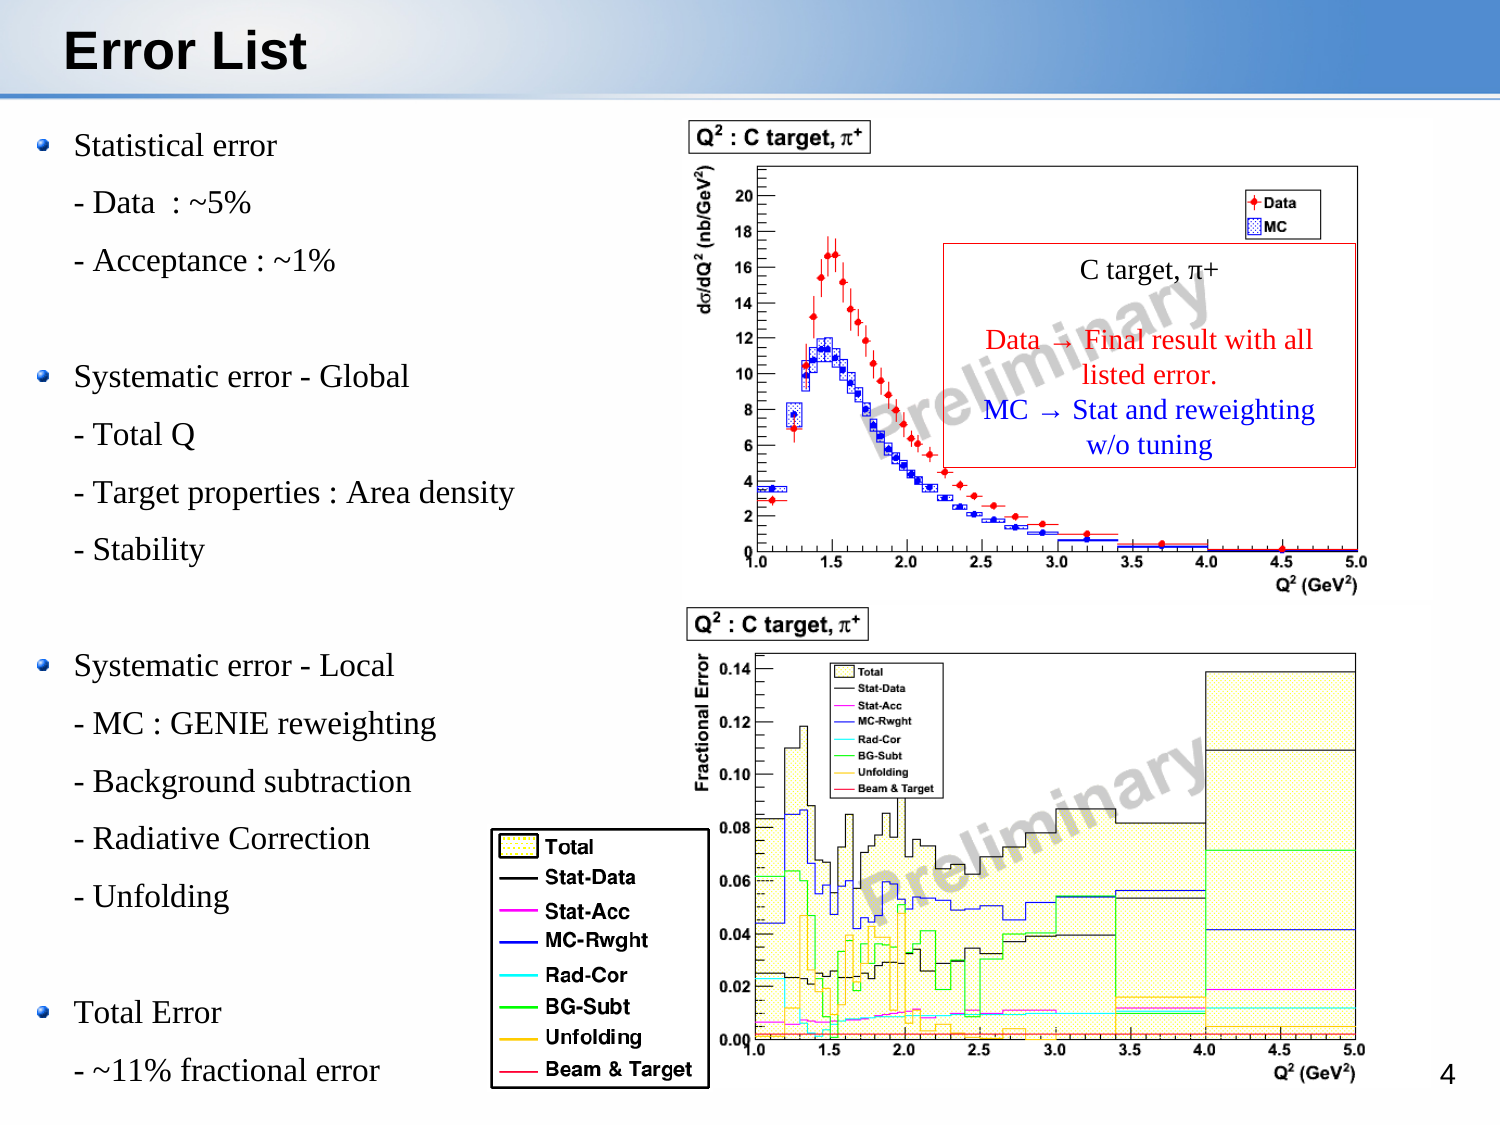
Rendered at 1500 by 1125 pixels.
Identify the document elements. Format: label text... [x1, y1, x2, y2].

picture [0, 0, 1500, 1125]
list Statistical error - Data : ~5% - Acceptance : ~1% Systematic error - Global - Total Q - Target properties : Area density - Stability Systematic error - Local - MC : GENIE reweighting - Background subtraction - Radiative Correction - Unfolding Total Error - ~11% fractional error [37, 126, 1436, 1089]
text_box C target, π+ Data → Final result with all listed error. MC → Stat and reweighting w/o tuning [943, 243, 1356, 468]
title Error List [49, 12, 1463, 94]
